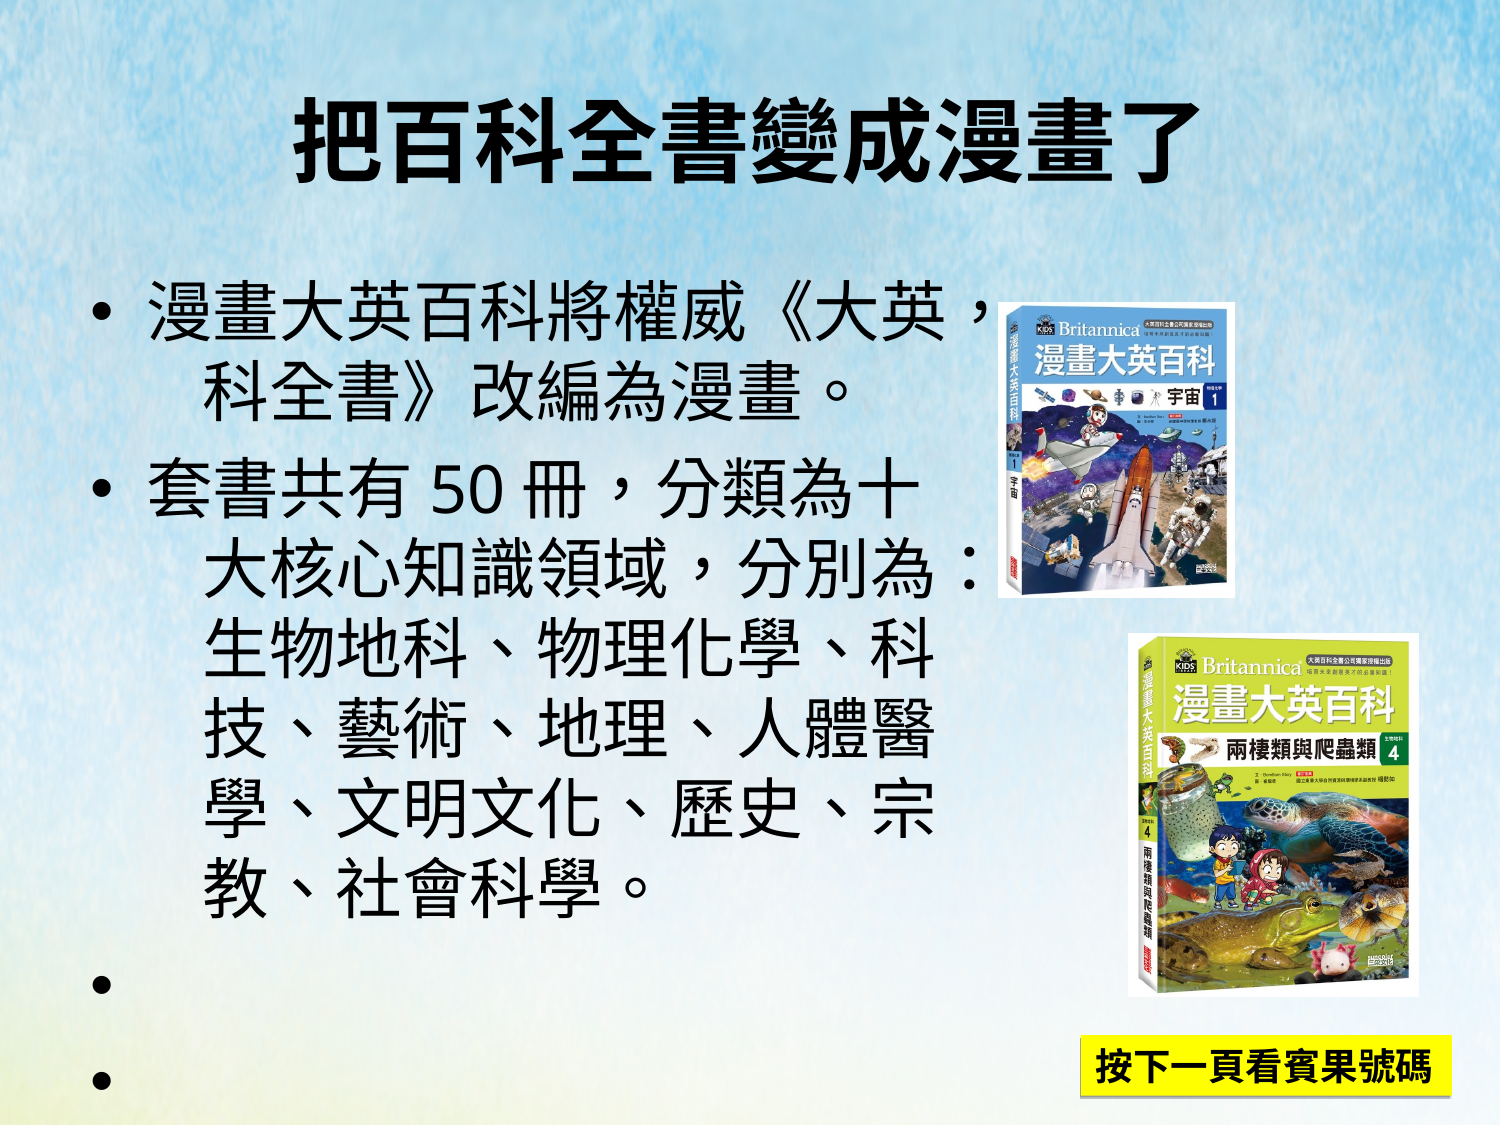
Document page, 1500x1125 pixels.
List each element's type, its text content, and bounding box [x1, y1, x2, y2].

picture [1128, 633, 1419, 997]
title 把百科全書變成漫畫了 [75, 45, 1426, 233]
picture [998, 302, 1235, 598]
list 漫畫大英百科將權威《大英，科全書》改編為漫畫。 套書共有50冊，分類為十大核心知識領域，分別為：生物地科、物理化學、科技、藝術、地理、人體醫學、文明文化、歷史、宗教、社會科學。 [75, 262, 987, 1005]
text_box 按下一頁看賓果號碼 [1080, 1035, 1452, 1096]
